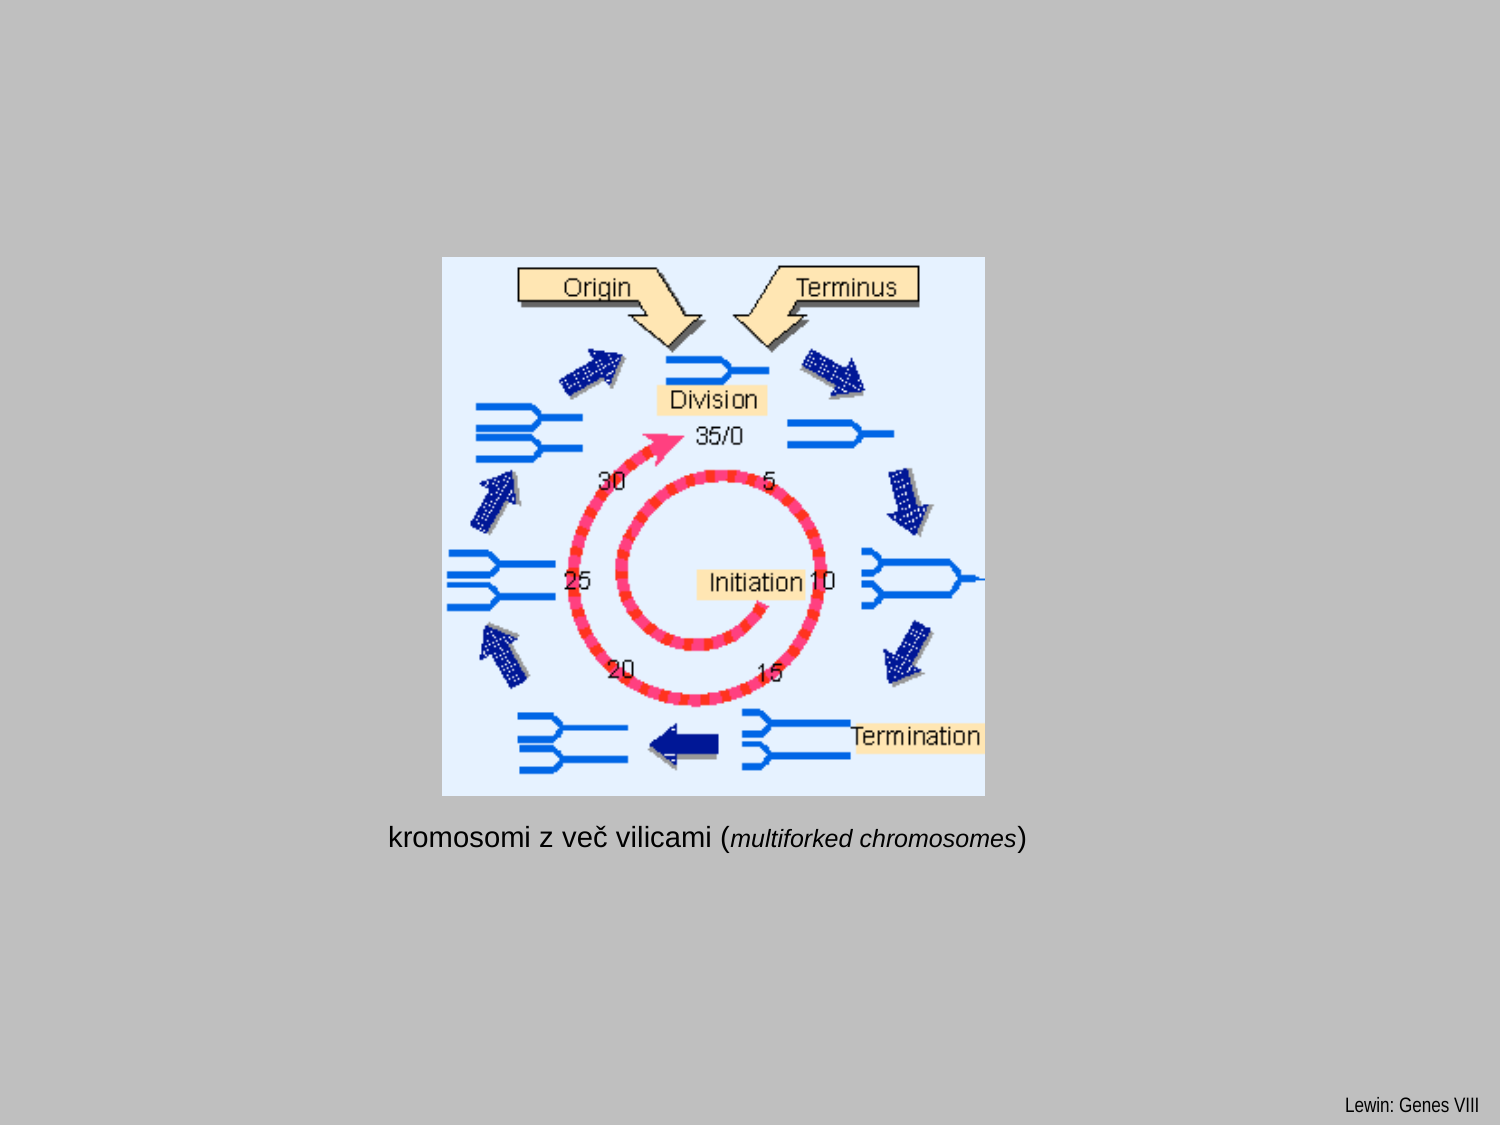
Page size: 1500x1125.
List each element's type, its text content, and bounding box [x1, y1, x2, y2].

picture [442, 257, 985, 796]
text_box kromosomi z več vilicami (multiforked chromosomes) [373, 810, 1042, 861]
text_box Lewin: Genes VIII [1330, 1084, 1495, 1125]
